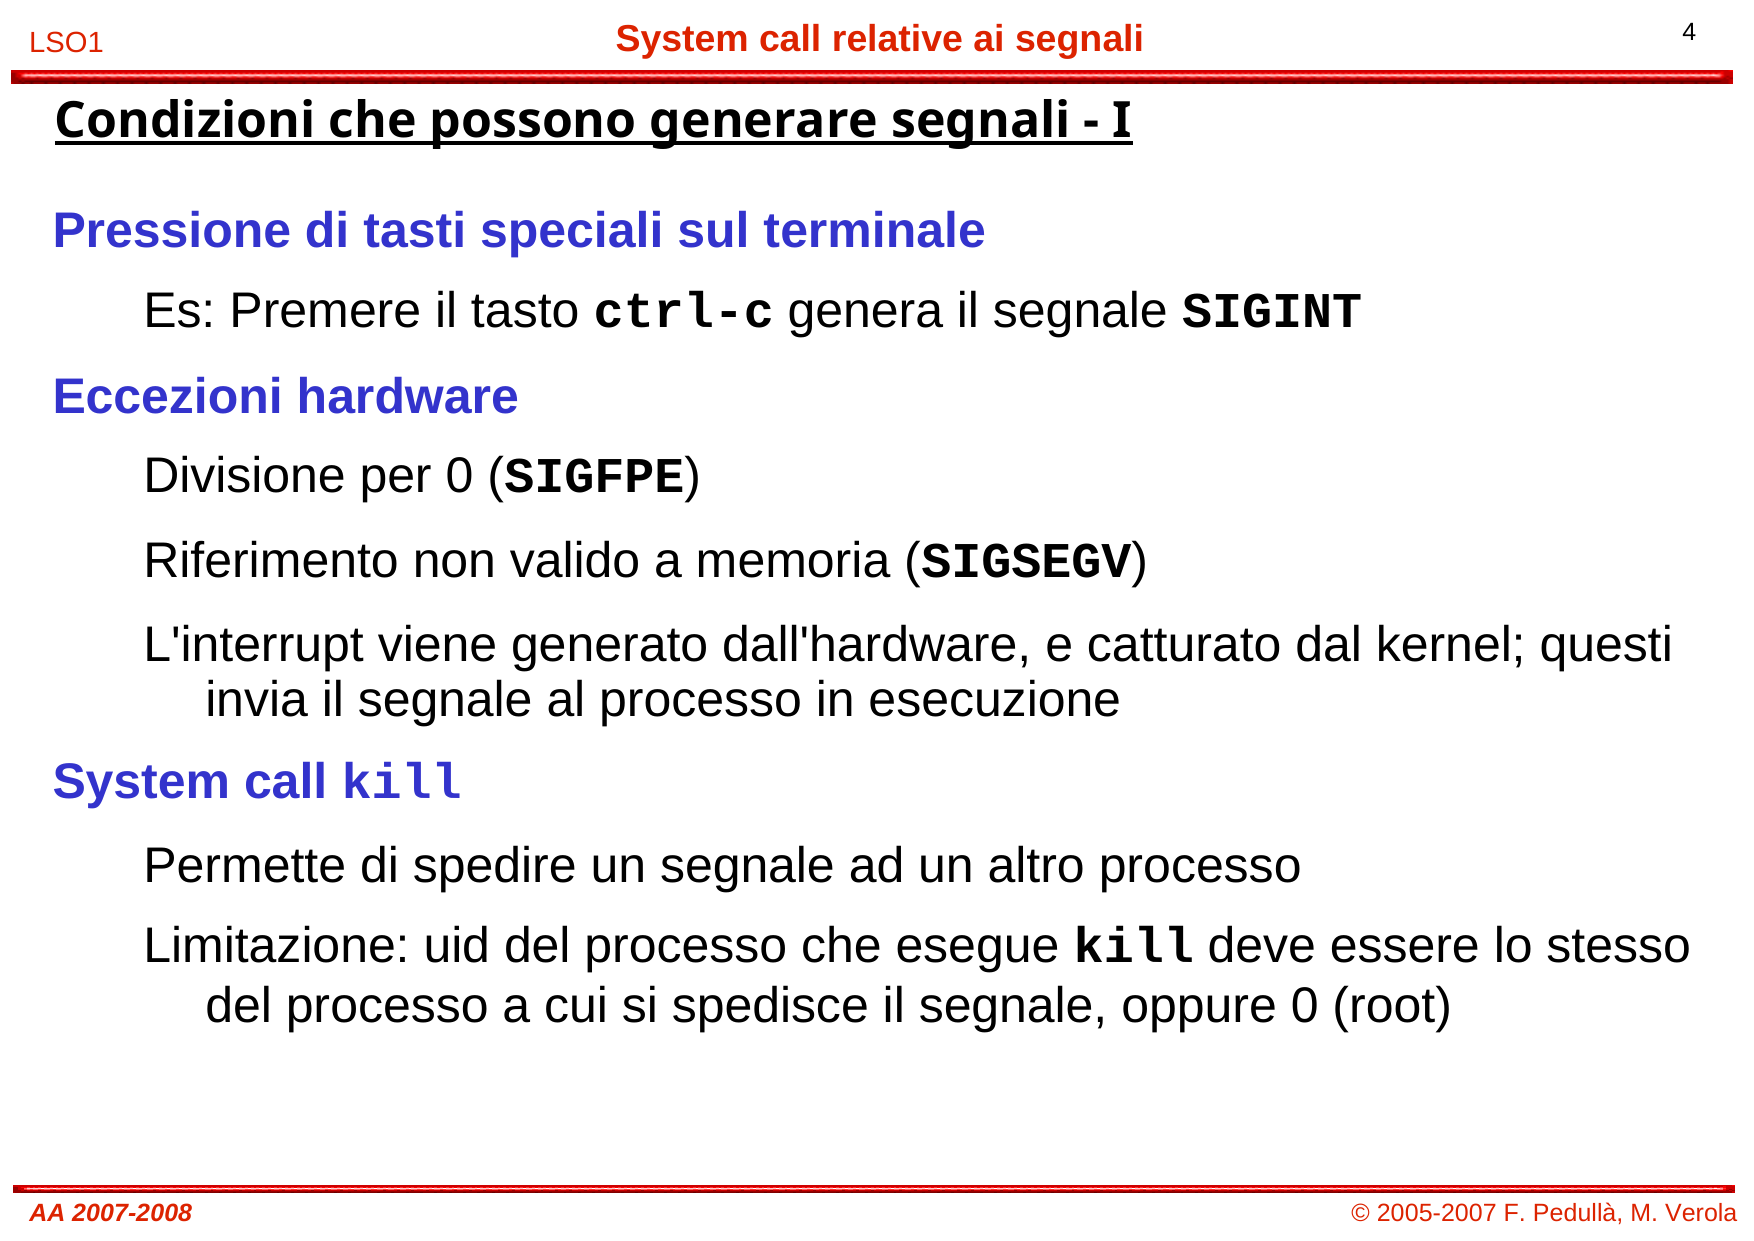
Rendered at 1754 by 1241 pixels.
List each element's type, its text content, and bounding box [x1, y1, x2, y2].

title Condizioni che possono generare segnali - I [40, 72, 1714, 168]
list Pressione di tasti speciali sul terminale Es: Premere il tasto ctrl-c genera il segnale SIGINT Eccezioni hardware Divisione per 0 (SIGFPE) Riferimento non valido a memoria (SIGSEGV) L'interrupt viene generato dall'hardware, e catturato dal kernel; questi invia il segnale al processo in esecuzione System call kill Permette di spedire un segnale ad un altro processo Limitazione: uid del processo che esegue kill deve essere lo stesso del processo a cui si spedisce il segnale, oppure 0 (root) [34, 194, 1709, 1143]
picture [13, 1185, 1735, 1193]
picture [11, 70, 1733, 84]
